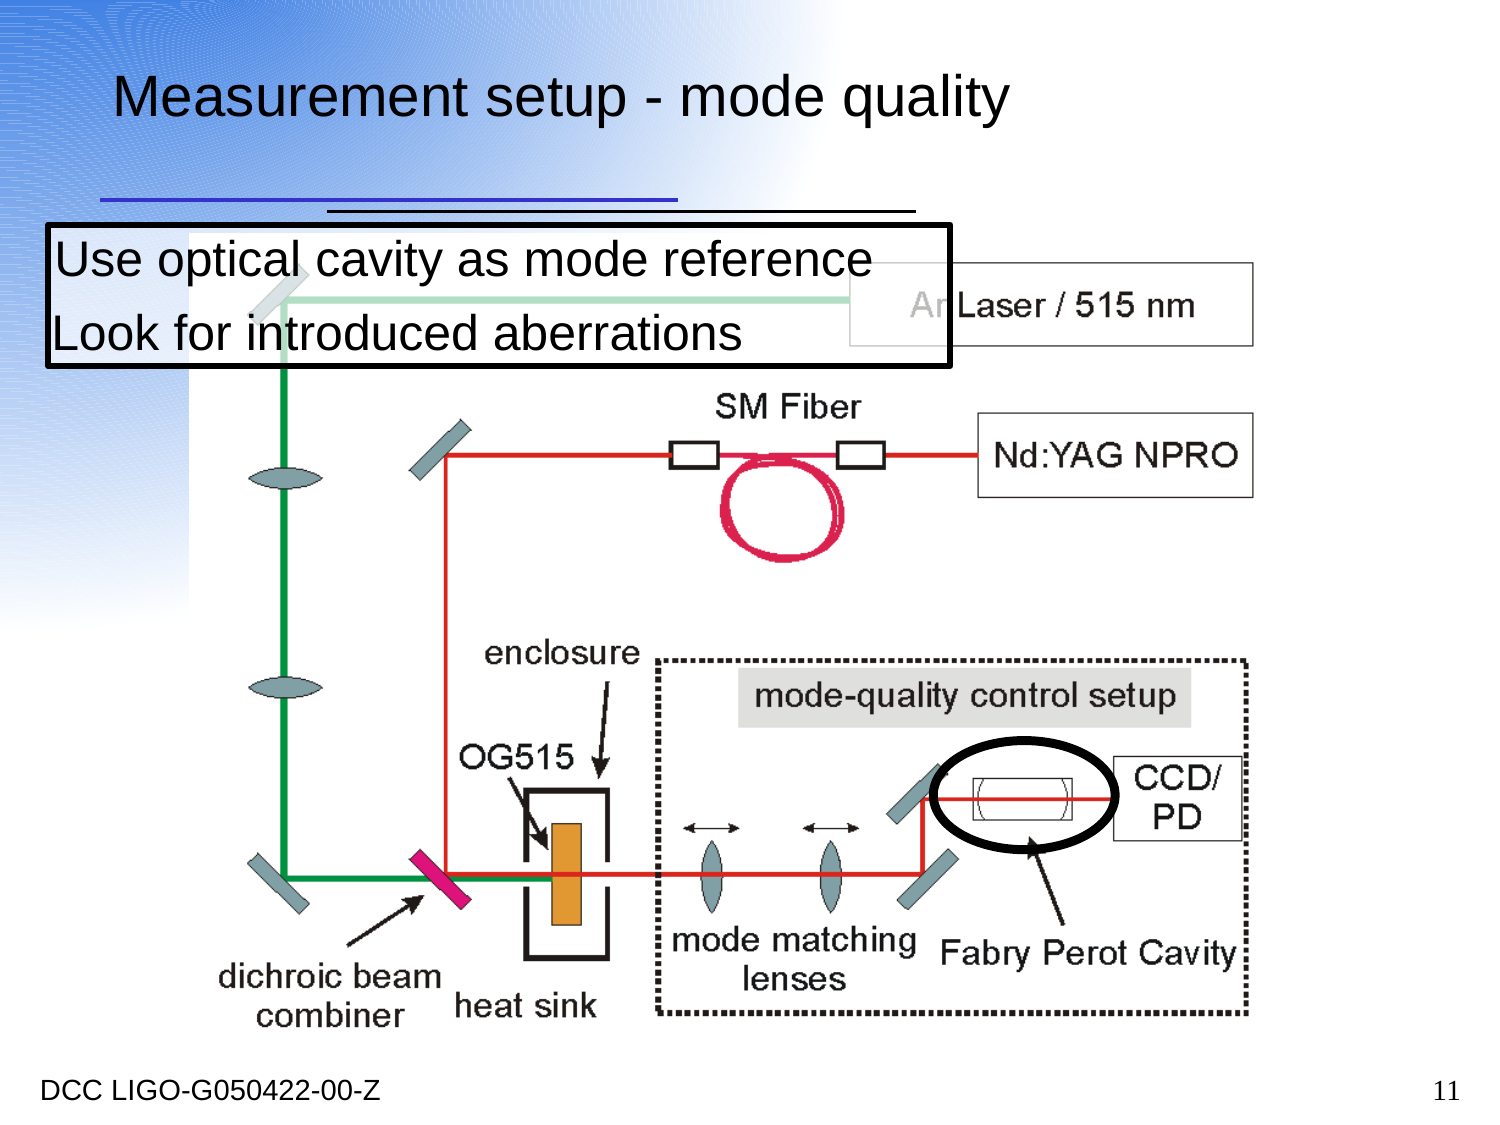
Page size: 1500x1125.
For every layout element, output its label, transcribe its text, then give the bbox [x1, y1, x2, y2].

picture [189, 233, 1289, 1059]
title Measurement setup - mode quality [112, 24, 1388, 163]
list Use optical cavity as mode reference Look for introduced aberrations [48, 224, 951, 366]
